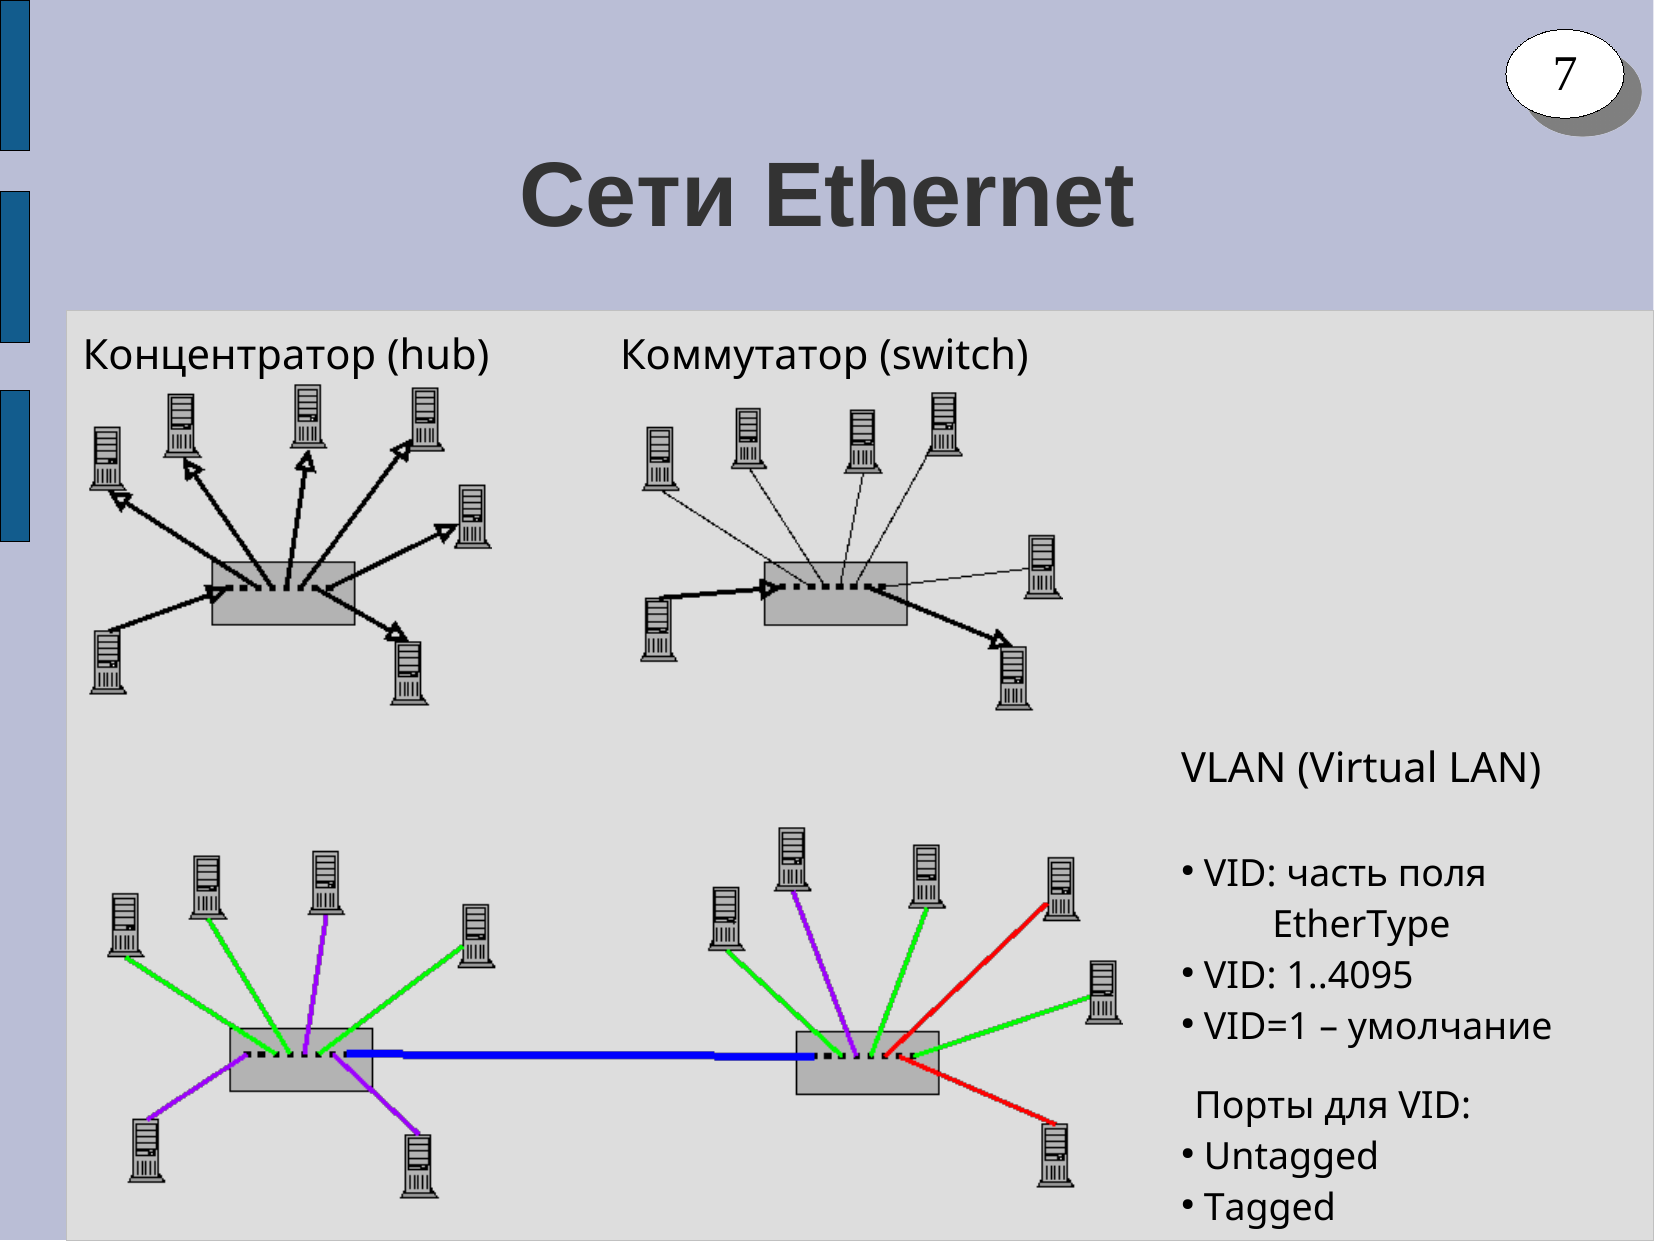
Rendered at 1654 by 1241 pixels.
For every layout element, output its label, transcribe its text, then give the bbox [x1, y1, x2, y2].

text_box VLAN (Virtual LAN) VID: часть поля EtherType VID: 1..4095 VID=1 – умолчание Порты для VID: Untagged Tagged Not member [1181, 738, 1630, 1224]
text_box Коммутатор (switch) [620, 324, 1158, 384]
title Сети Ethernet [121, 91, 1534, 299]
picture [88, 383, 492, 734]
picture [639, 391, 1063, 739]
text_box Концентратор (hub) [82, 324, 620, 384]
picture [106, 826, 1123, 1227]
text_box 7 [1505, 29, 1625, 119]
